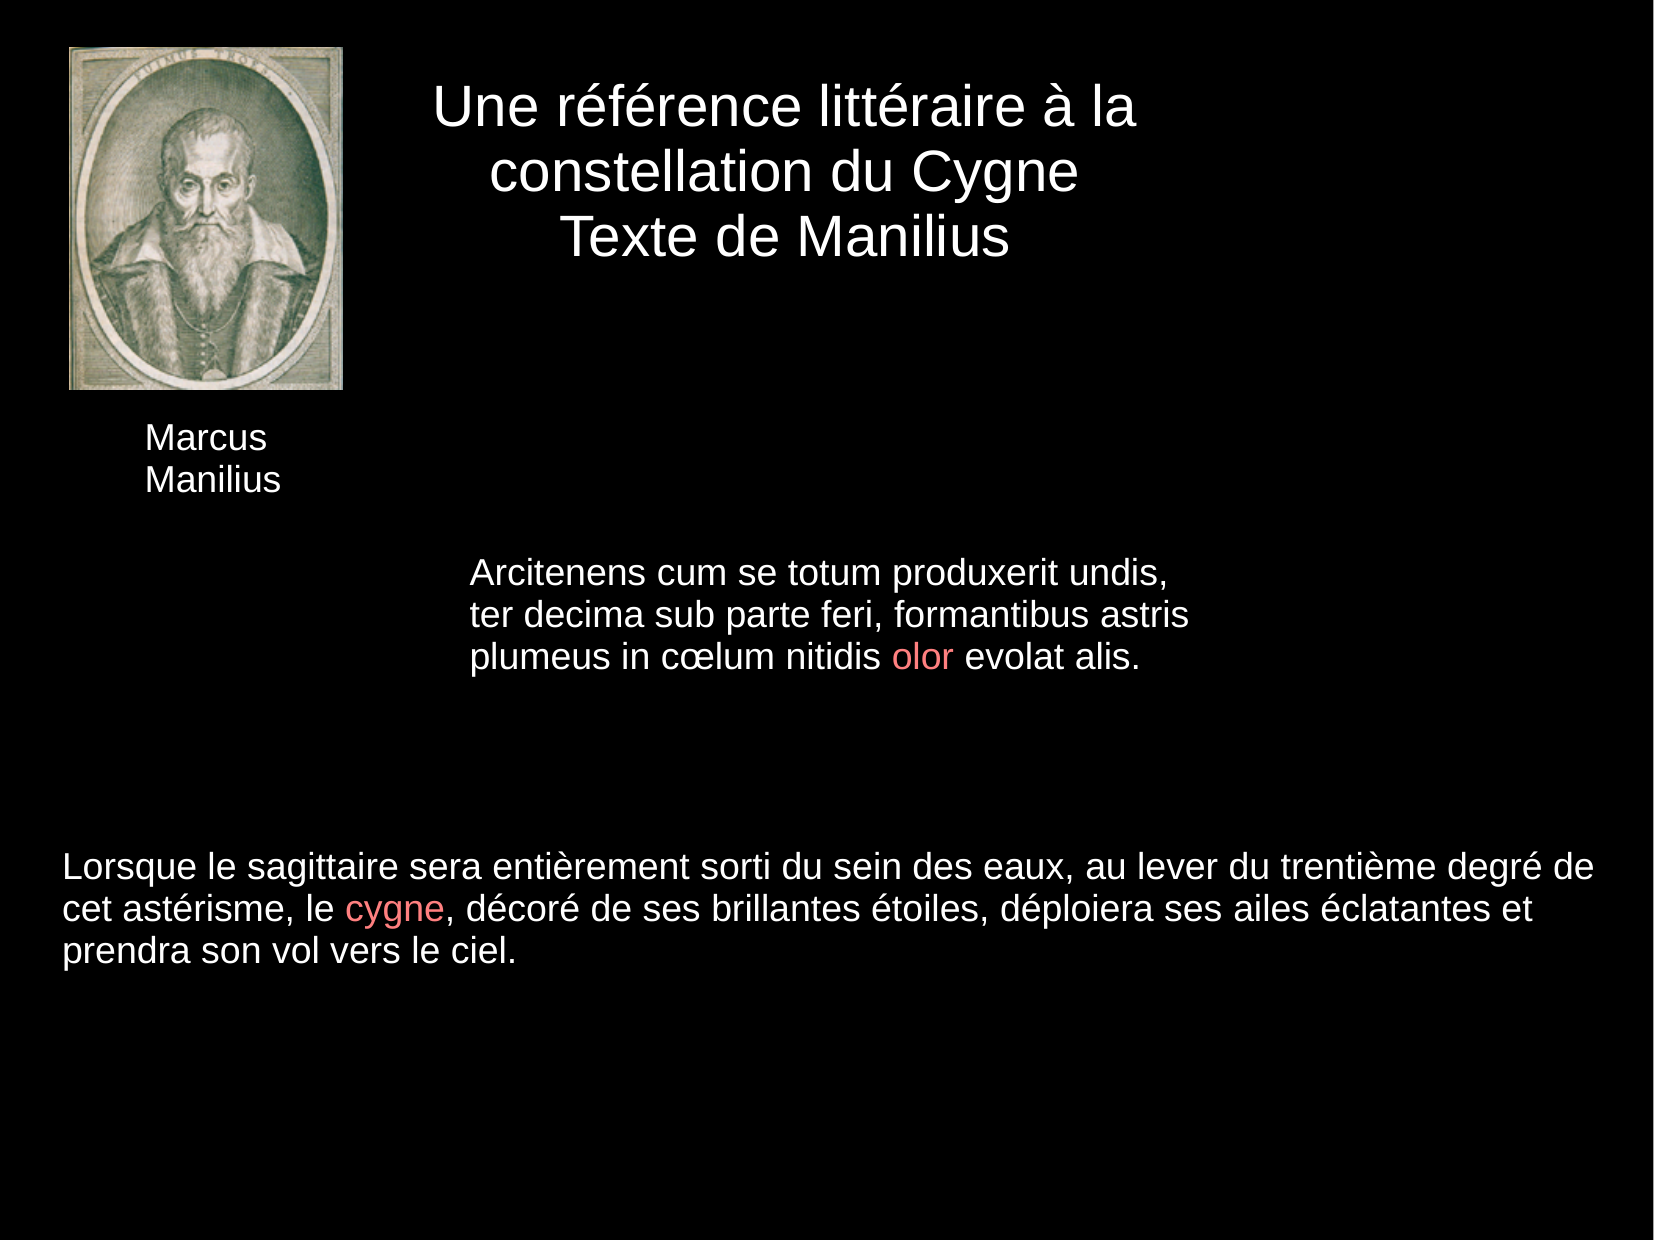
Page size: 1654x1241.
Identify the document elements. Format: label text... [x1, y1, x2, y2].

picture [69, 47, 343, 390]
text_box Lorsque le sagittaire sera entièrement sorti du sein des eaux, au lever du trentième degré de cet astérisme, le cygne, décoré de ses brillantes étoiles, déploiera ses ailes éclatantes et prendra son vol vers le ciel. [47, 838, 1614, 980]
text_box Marcus Manilius [129, 408, 414, 508]
text_box Arcitenens cum se totum produxerit undis, ter decima sub parte feri, formantibus astris plumeus in cœlum nitidis olor evolat alis. [454, 544, 1205, 686]
text_box Une référence littéraire à la constellation du Cygne Texte de Manilius [283, 66, 1288, 406]
